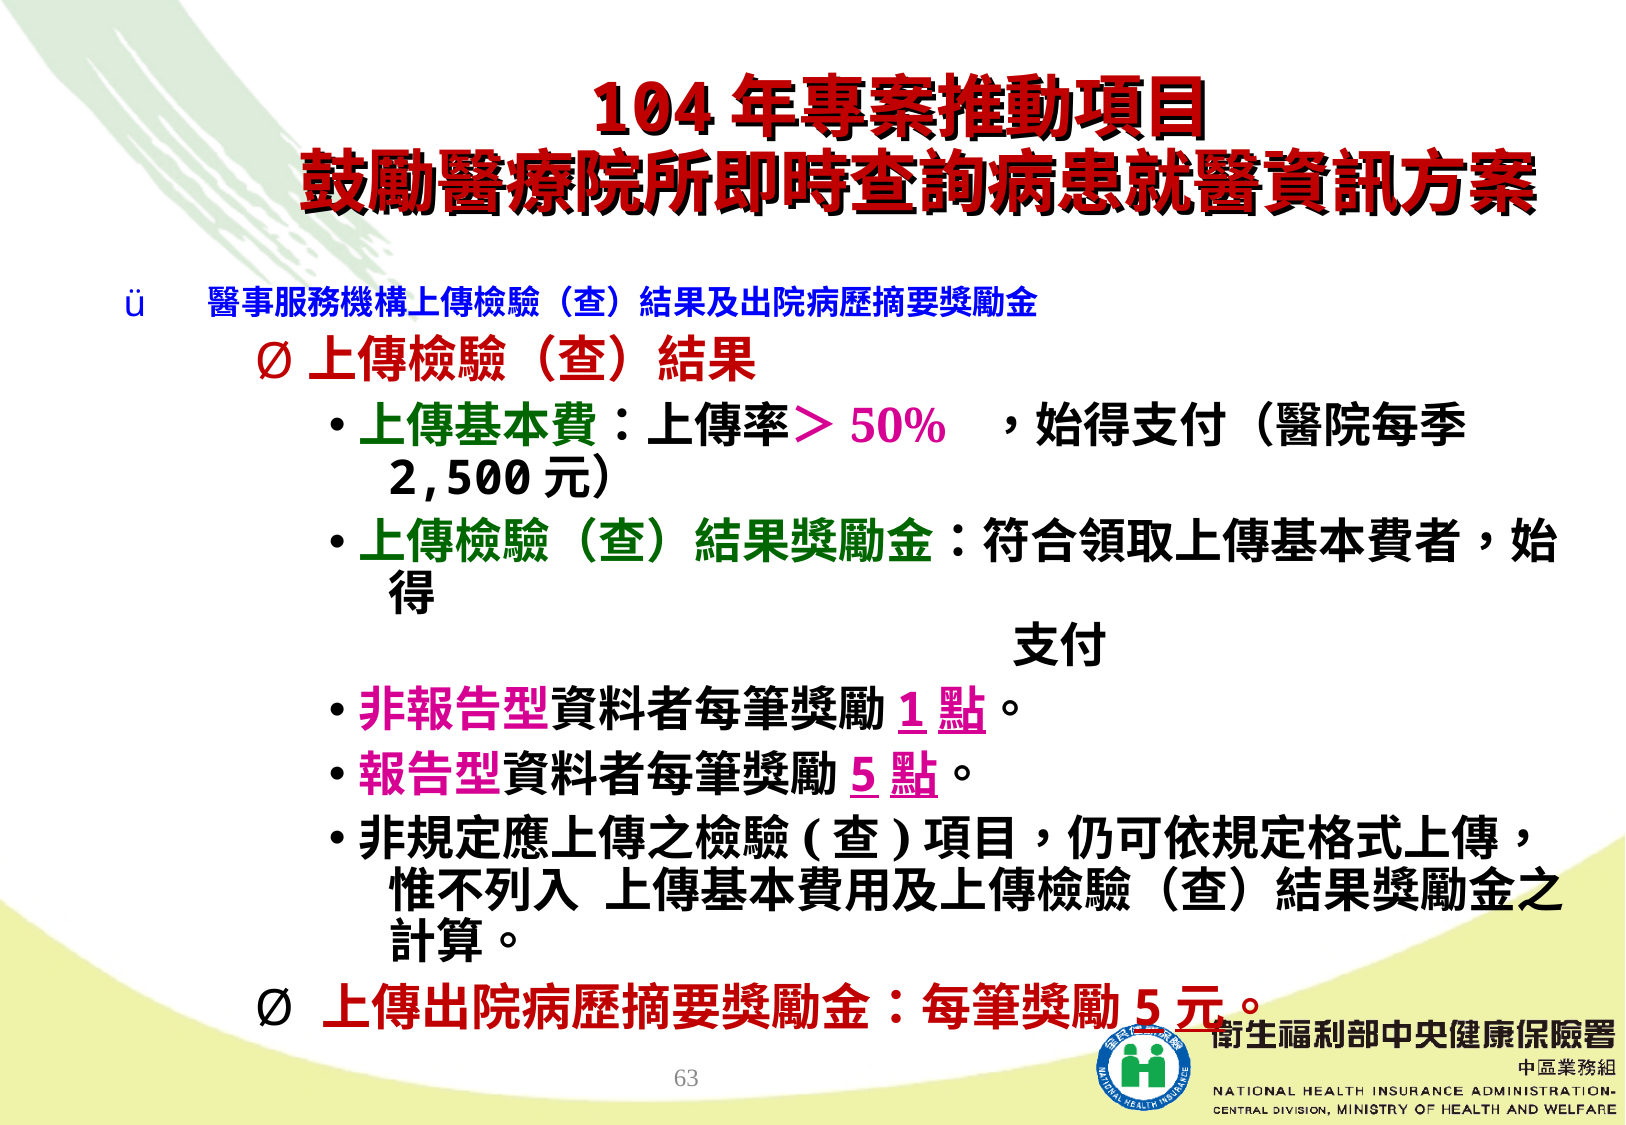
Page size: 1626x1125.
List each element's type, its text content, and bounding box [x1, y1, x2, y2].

text_box [658, 1046, 1039, 1107]
list 醫事服務機構上傳檢驗（查）結果及出院病歷摘要獎勵金 上傳檢驗（查）結果 上傳基本費：上傳率＞50% ，始得支付（醫院每季2,500元） 上傳檢驗（查）結果獎勵金：符合領取上傳基本費者，始得 支付 非報告型資料者每筆獎勵1點。 報告型資料者每筆獎勵5點。 非規定應上傳之檢驗(查)項目，仍可依規定格式上傳，惟不列入 上傳基本費用及上傳檢驗（查）結果獎勵金之計算。 上傳出院病歷摘要獎勵金：每筆獎勵5元。 [108, 278, 1581, 1045]
text_box 104年專案推動項目 鼓勵醫療院所即時查詢病患就醫資訊方案 [245, 42, 1556, 251]
